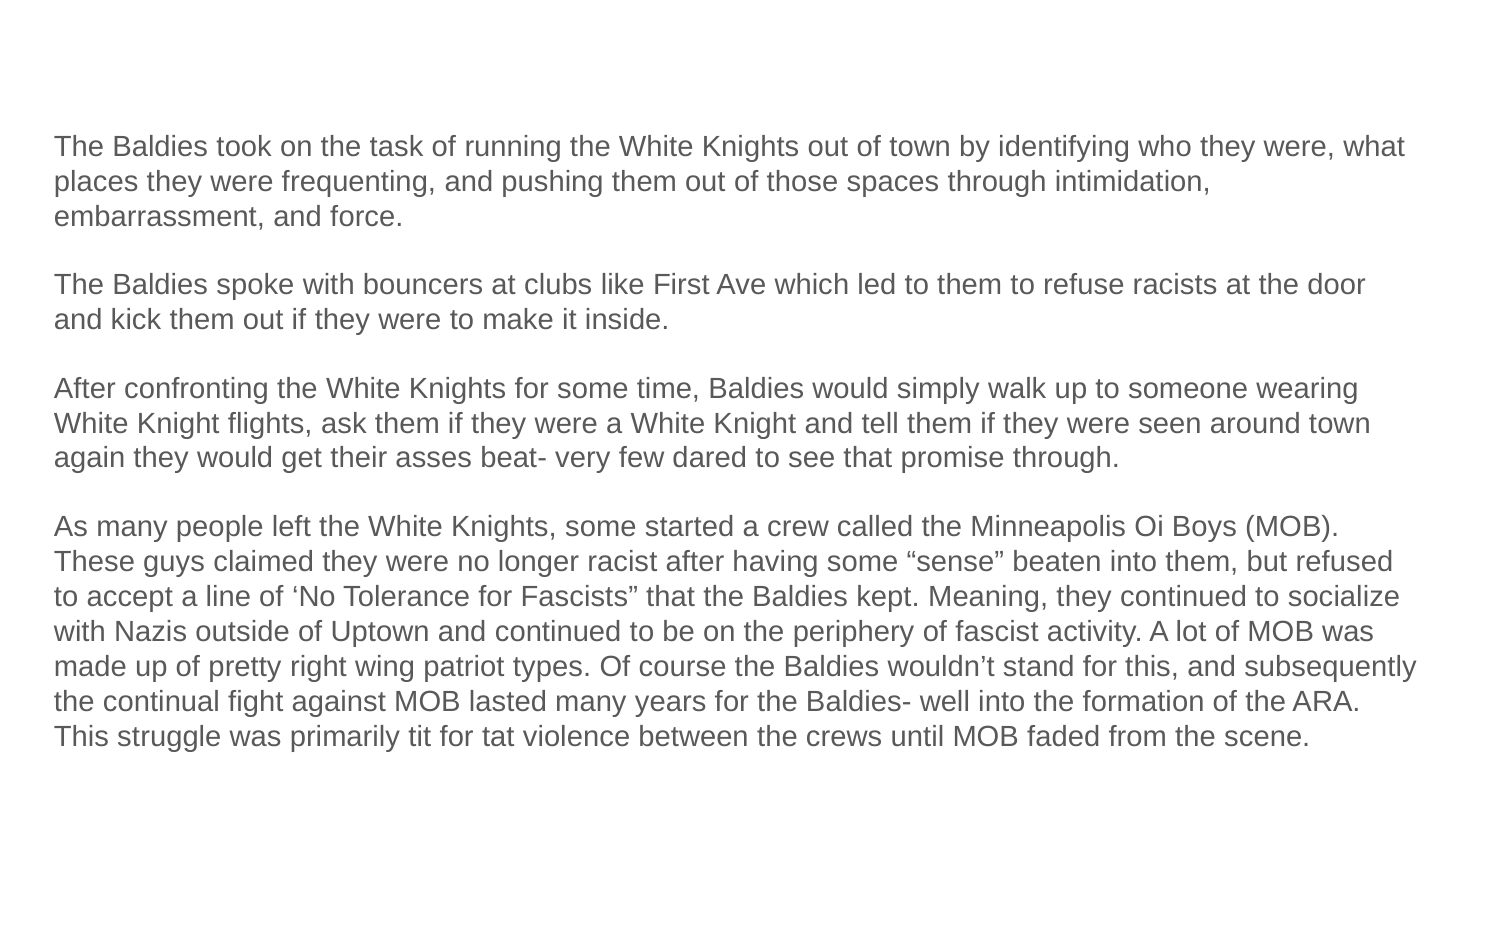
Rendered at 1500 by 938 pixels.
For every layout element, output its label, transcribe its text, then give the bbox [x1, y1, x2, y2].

list The Baldies took on the task of running the White Knights out of town by identifying who they were, what places they were frequenting, and pushing them out of those spaces through intimidation, embarrassment, and force. The Baldies spoke with bouncers at clubs like First Ave which led to them to refuse racists at the door and kick them out if they were to make it inside. After confronting the White Knights for some time, Baldies would simply walk up to someone wearing White Knight flights, ask them if they were a White Knight and tell them if they were seen around town again they would get their asses beat- very few dared to see that promise through. As many people left the White Knights, some started a crew called the Minneapolis Oi Boys (MOB). These guys claimed they were no longer racist after having some “sense” beaten into them, but refused to accept a line of ‘No Tolerance for Fascists” that the Baldies kept. Meaning, they continued to socialize with Nazis outside of Uptown and continued to be on the periphery of fascist activity. A lot of MOB was made up of pretty right wing patriot types. Of course the Baldies wouldn’t stand for this, and subsequently the continual fight against MOB lasted many years for the Baldies- well into the formation of the ARA. This struggle was primarily tit for tat violence between the crews until MOB faded from the scene. [39, 112, 1437, 938]
